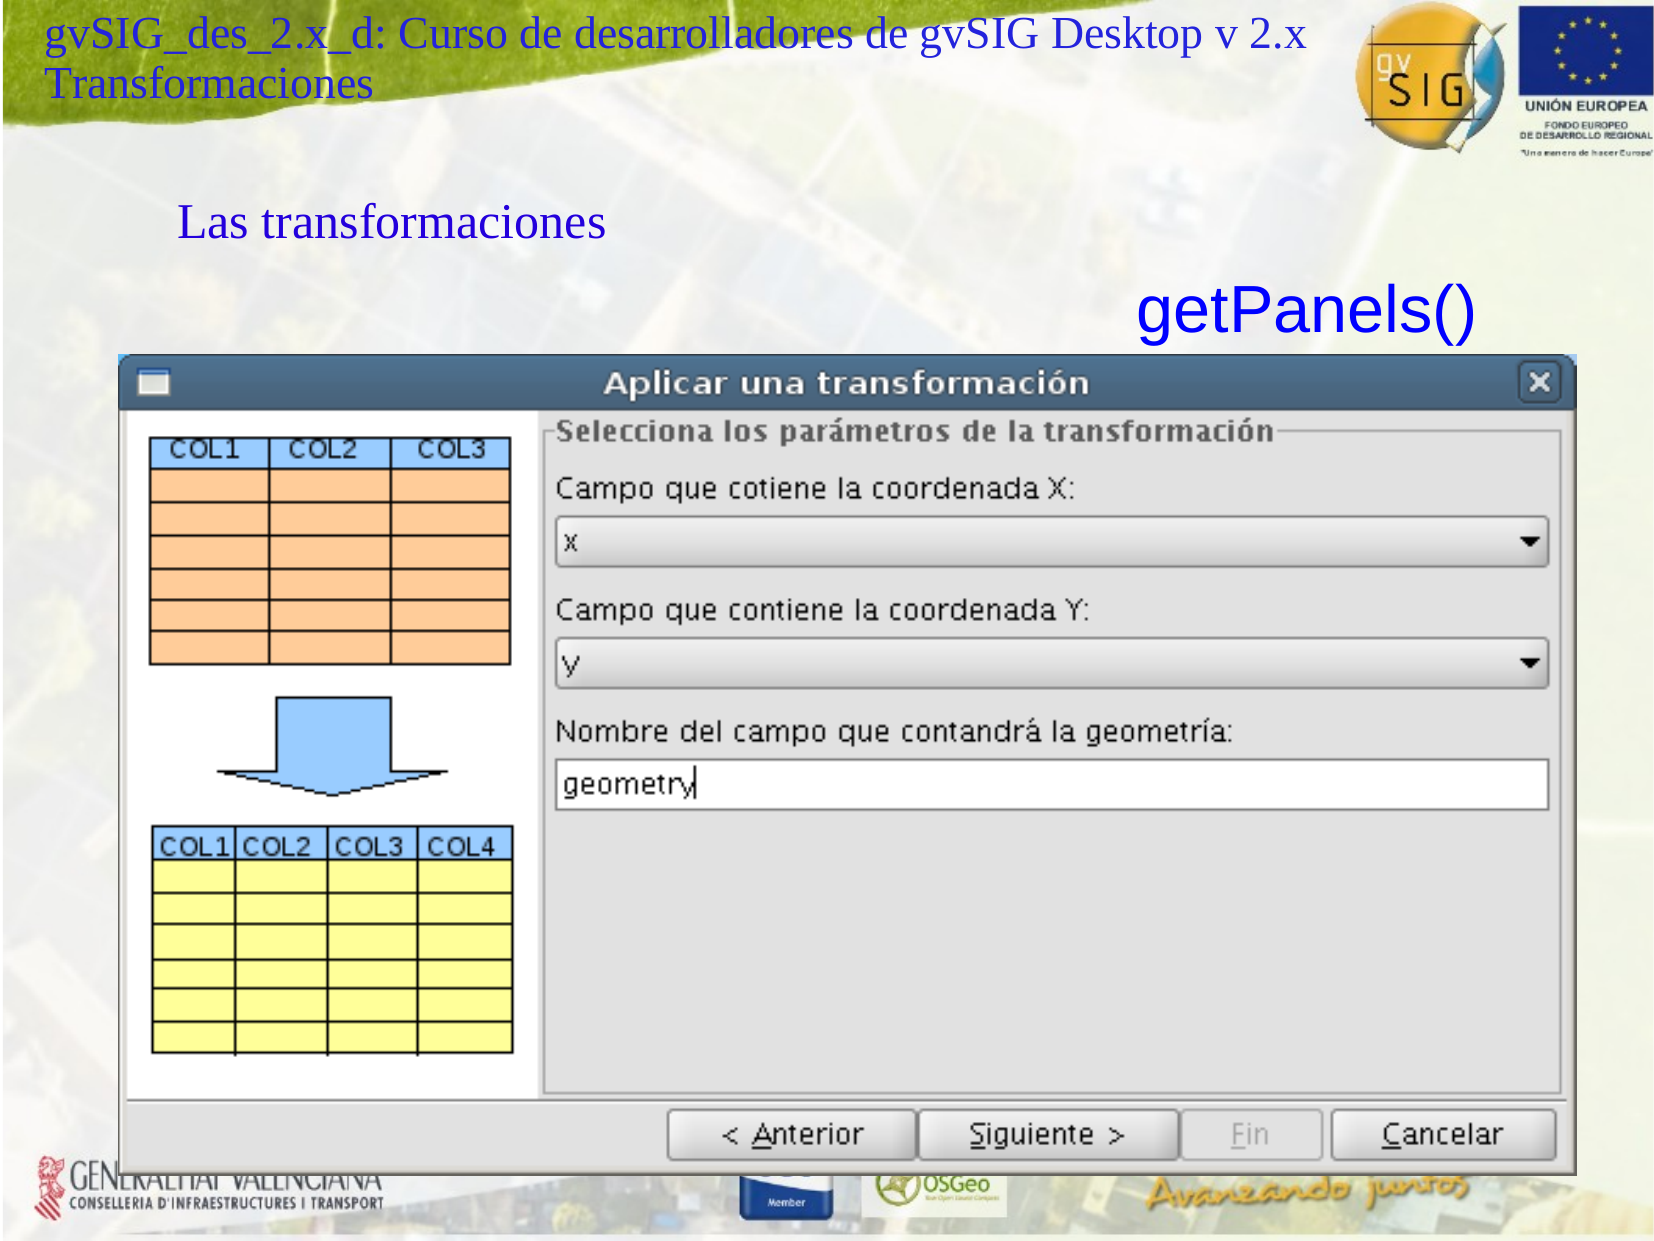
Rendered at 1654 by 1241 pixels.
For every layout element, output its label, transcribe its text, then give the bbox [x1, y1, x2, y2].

title Las transformaciones [177, 95, 1329, 347]
text_box getPanels() [1122, 264, 1494, 355]
picture [2, 0, 1654, 1241]
